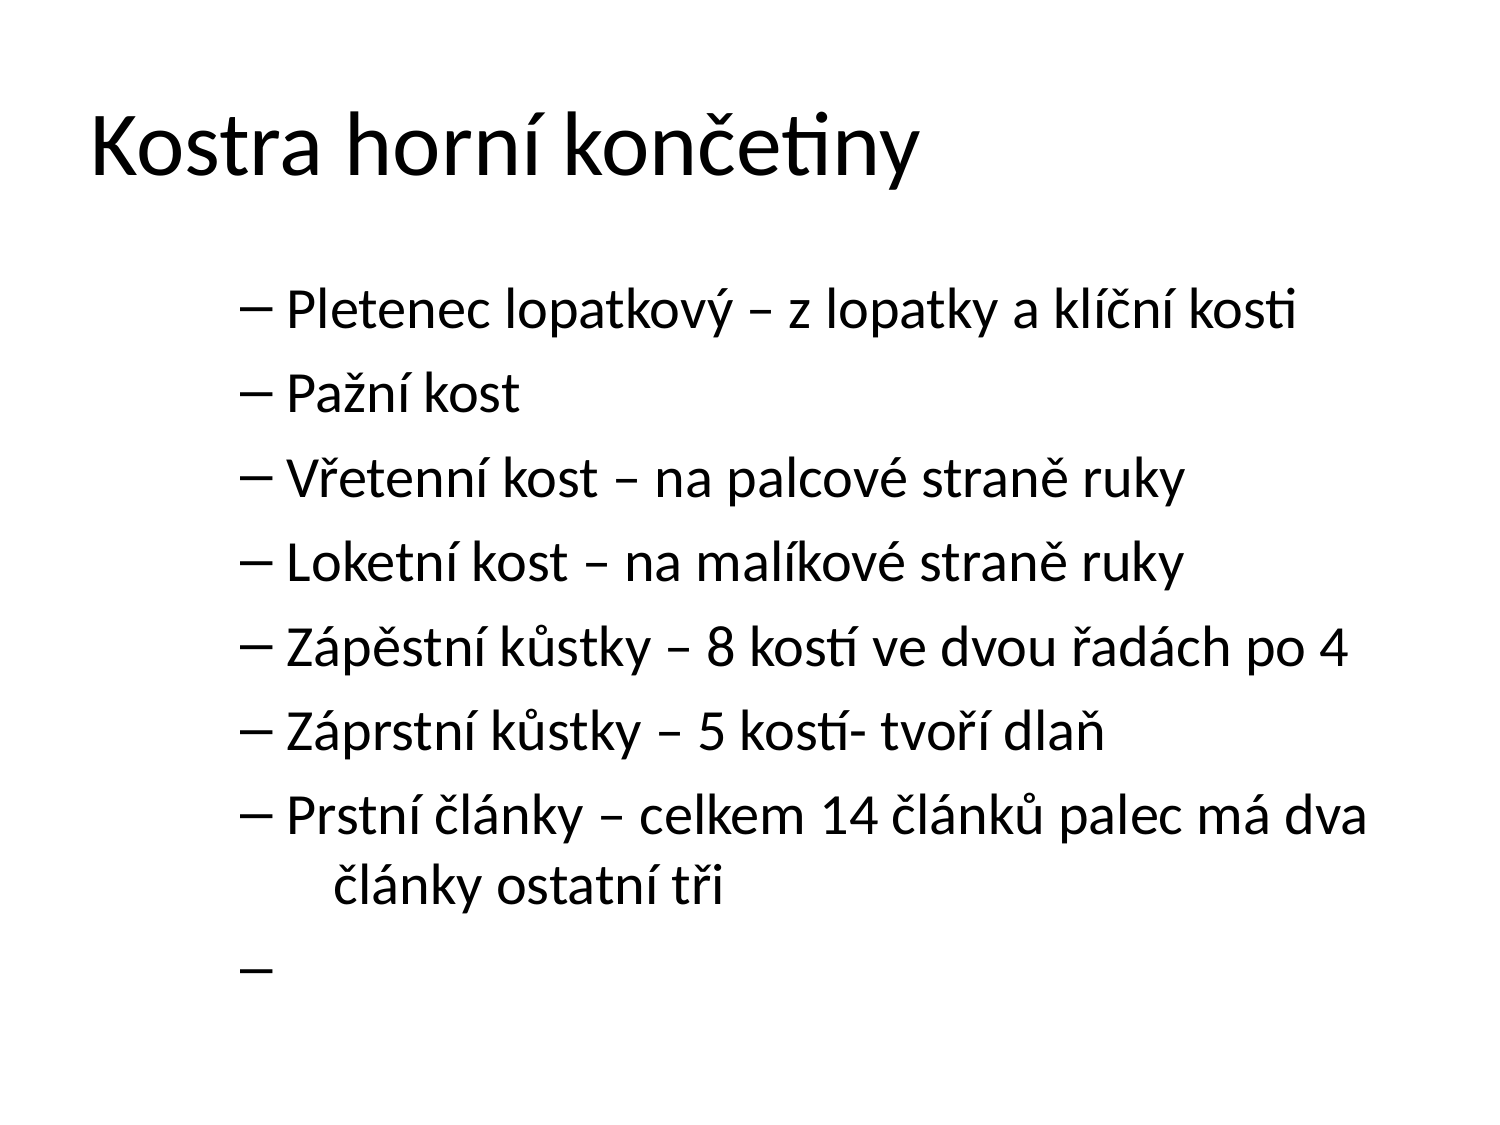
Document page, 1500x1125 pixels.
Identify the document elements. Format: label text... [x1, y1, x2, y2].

title Kostra horní končetiny [75, 45, 1426, 233]
list Pletenec lopatkový – z lopatky a klíční kosti Pažní kost Vřetenní kost – na palcové straně ruky Loketní kost – na malíkové straně ruky Zápěstní kůstky – 8 kostí ve dvou řadách po 4 Záprstní kůstky – 5 kostí- tvoří dlaň Prstní články – celkem 14 článků palec má dva články ostatní tři [75, 262, 1426, 1005]
